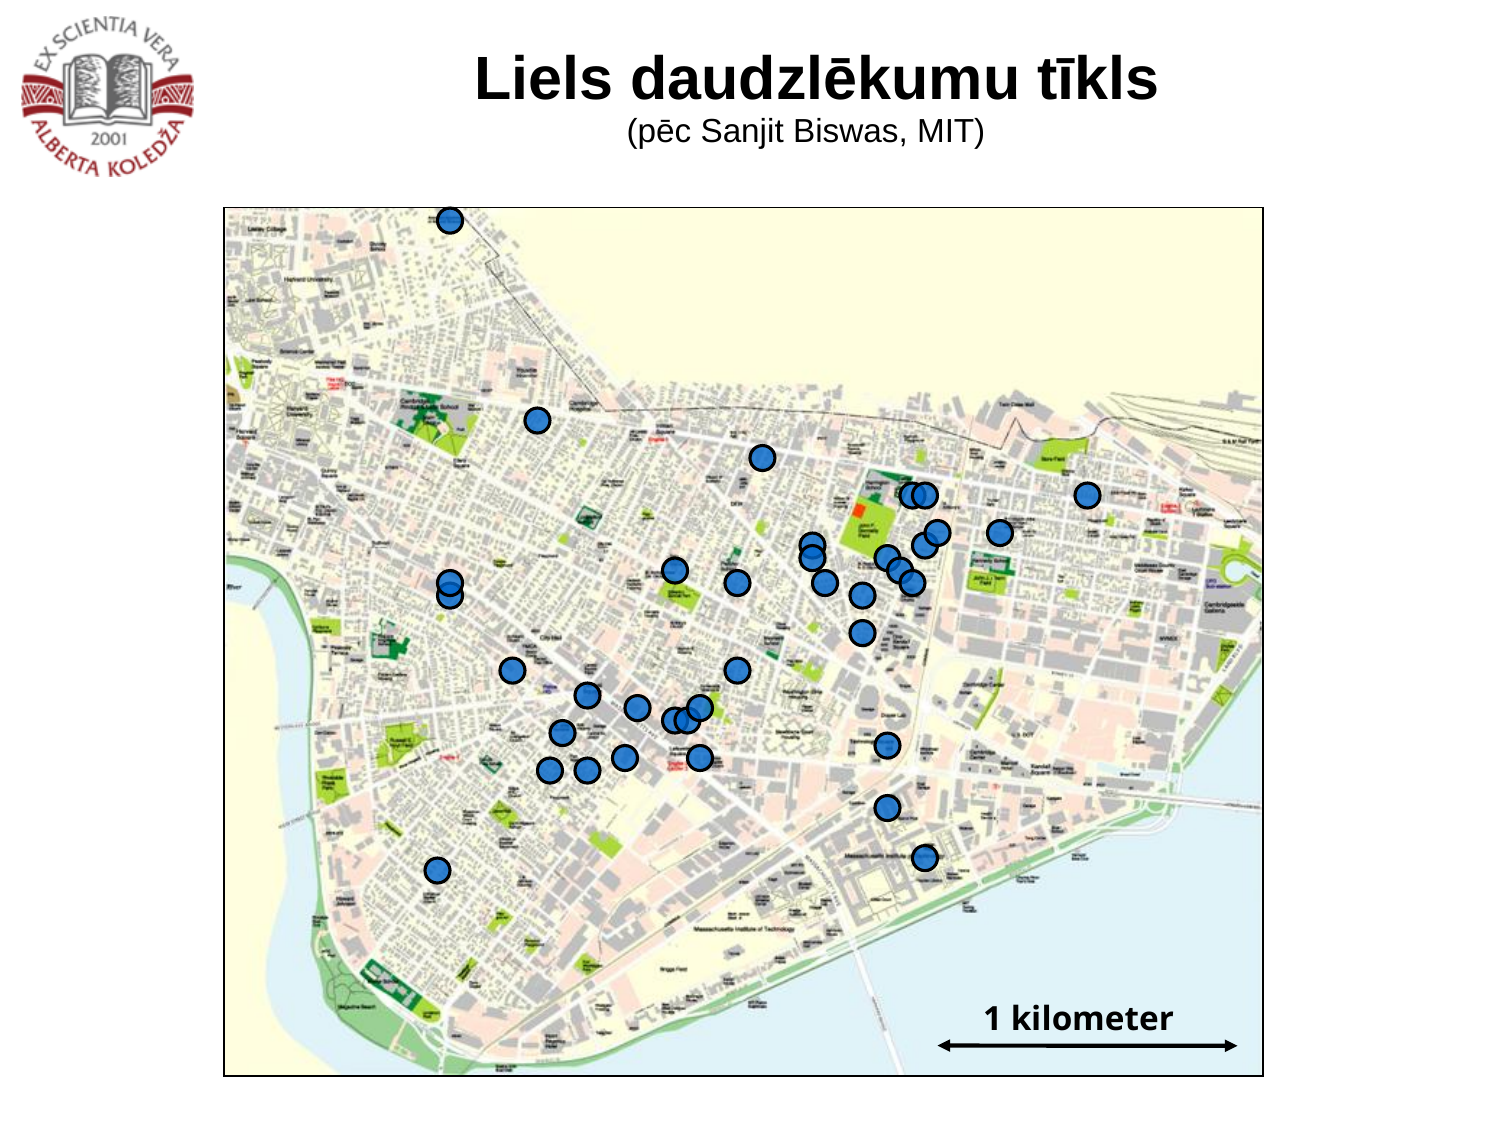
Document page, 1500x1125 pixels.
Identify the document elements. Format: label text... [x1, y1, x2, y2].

text_box [849, 620, 876, 646]
text_box [574, 683, 601, 709]
text_box [499, 658, 526, 684]
text_box [624, 695, 651, 721]
text_box [524, 408, 550, 434]
text_box [549, 720, 576, 746]
text_box [612, 745, 638, 771]
text_box [1074, 483, 1101, 509]
text_box [687, 745, 713, 771]
text_box 1 kilometer [968, 989, 1189, 1045]
text_box [874, 795, 901, 821]
text_box [874, 733, 901, 759]
text_box [724, 570, 751, 596]
text_box [912, 845, 938, 871]
text_box [537, 758, 563, 784]
text_box [799, 533, 826, 571]
text_box [662, 695, 713, 734]
text_box [899, 483, 938, 509]
text_box [987, 520, 1013, 546]
text_box [749, 445, 775, 471]
text_box [724, 658, 751, 684]
text_box [574, 758, 601, 784]
text_box [812, 570, 838, 596]
title Liels daudzlēkumu tīkls (pēc Sanjit Biswas, MIT) [187, 44, 1425, 150]
text_box [437, 208, 463, 234]
text_box [849, 583, 876, 609]
picture [225, 208, 1263, 1075]
text_box [912, 520, 951, 559]
text_box [437, 570, 463, 609]
text_box [424, 858, 451, 884]
picture [21, 16, 194, 177]
text_box [874, 545, 925, 596]
text_box [662, 558, 688, 584]
